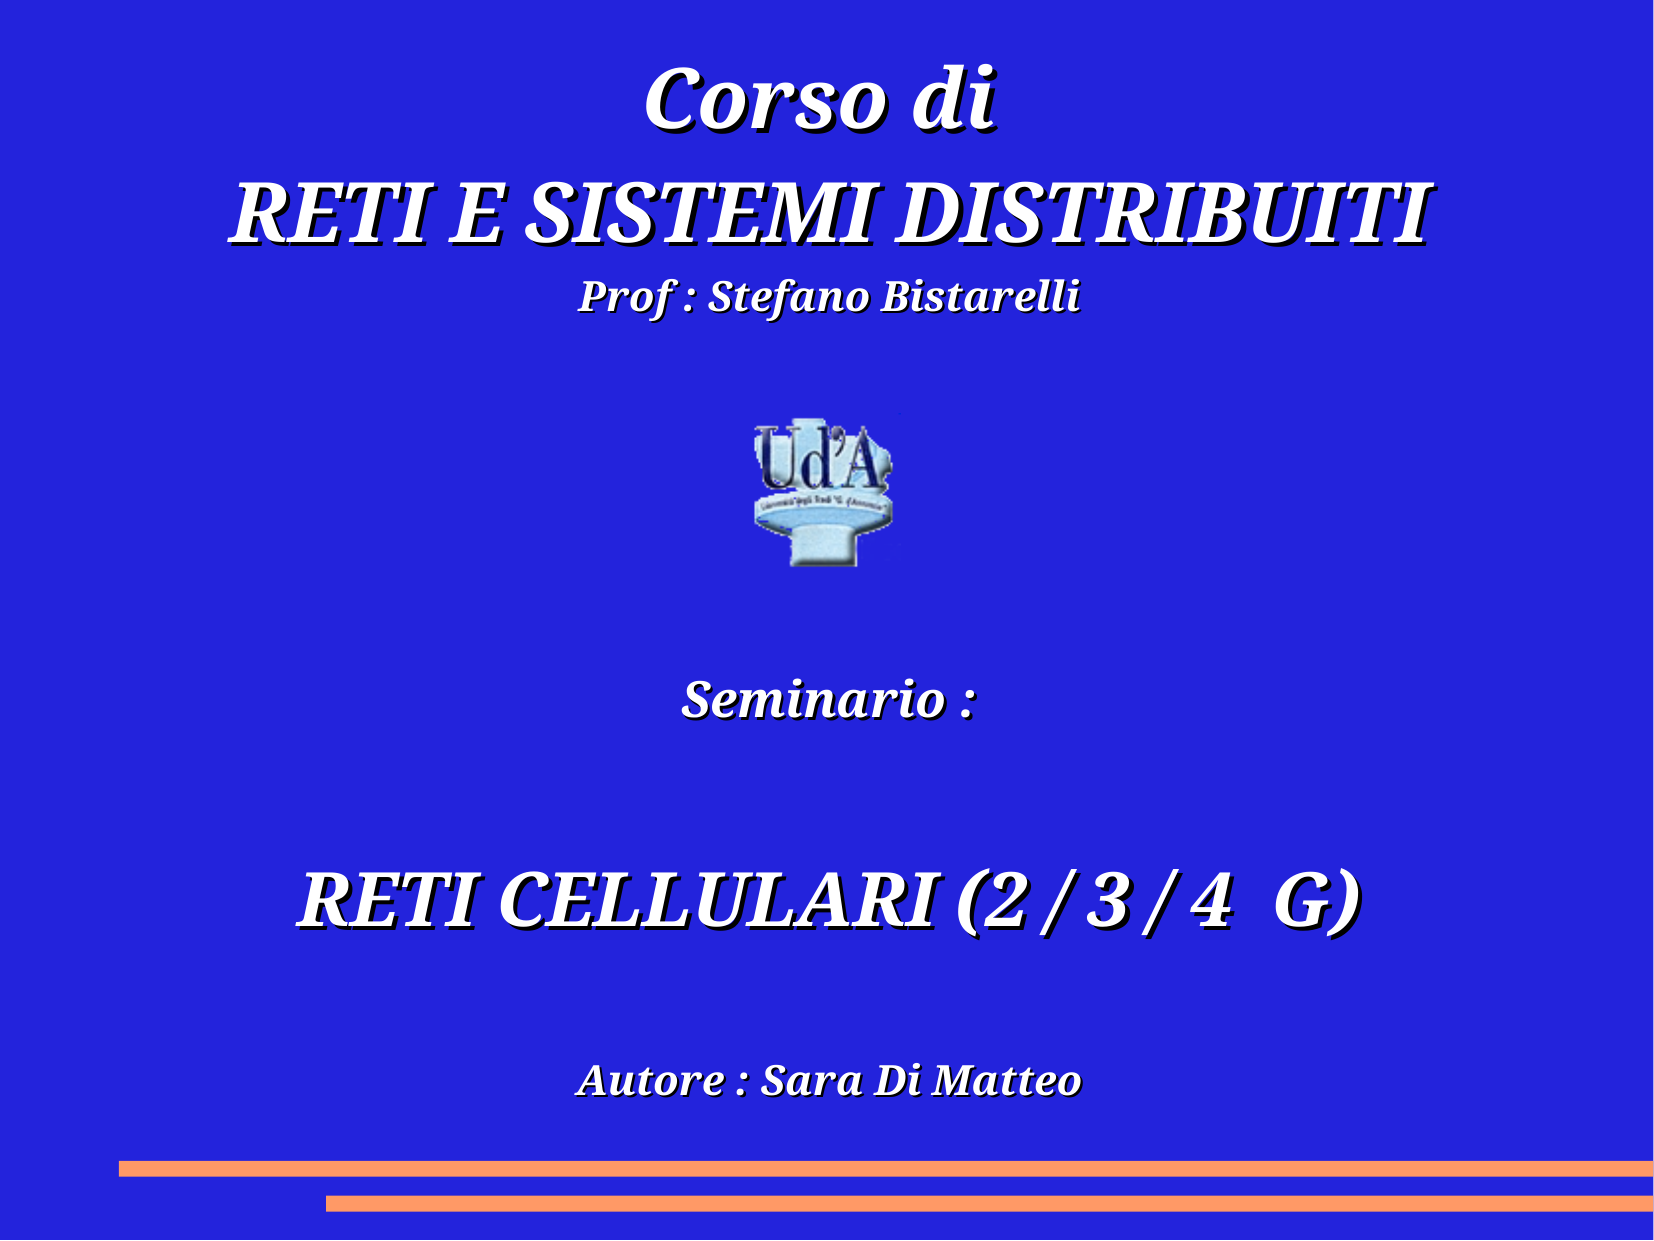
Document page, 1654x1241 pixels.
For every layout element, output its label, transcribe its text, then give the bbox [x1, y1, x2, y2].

title Corso di RETI E SISTEMI DISTRIBUITI Prof : Stefano Bistarelli Seminario : RETI CELLULARI (2 / 3 / 4 G) Autore : Sara Di Matteo [123, 0, 1536, 1241]
picture [751, 413, 901, 572]
